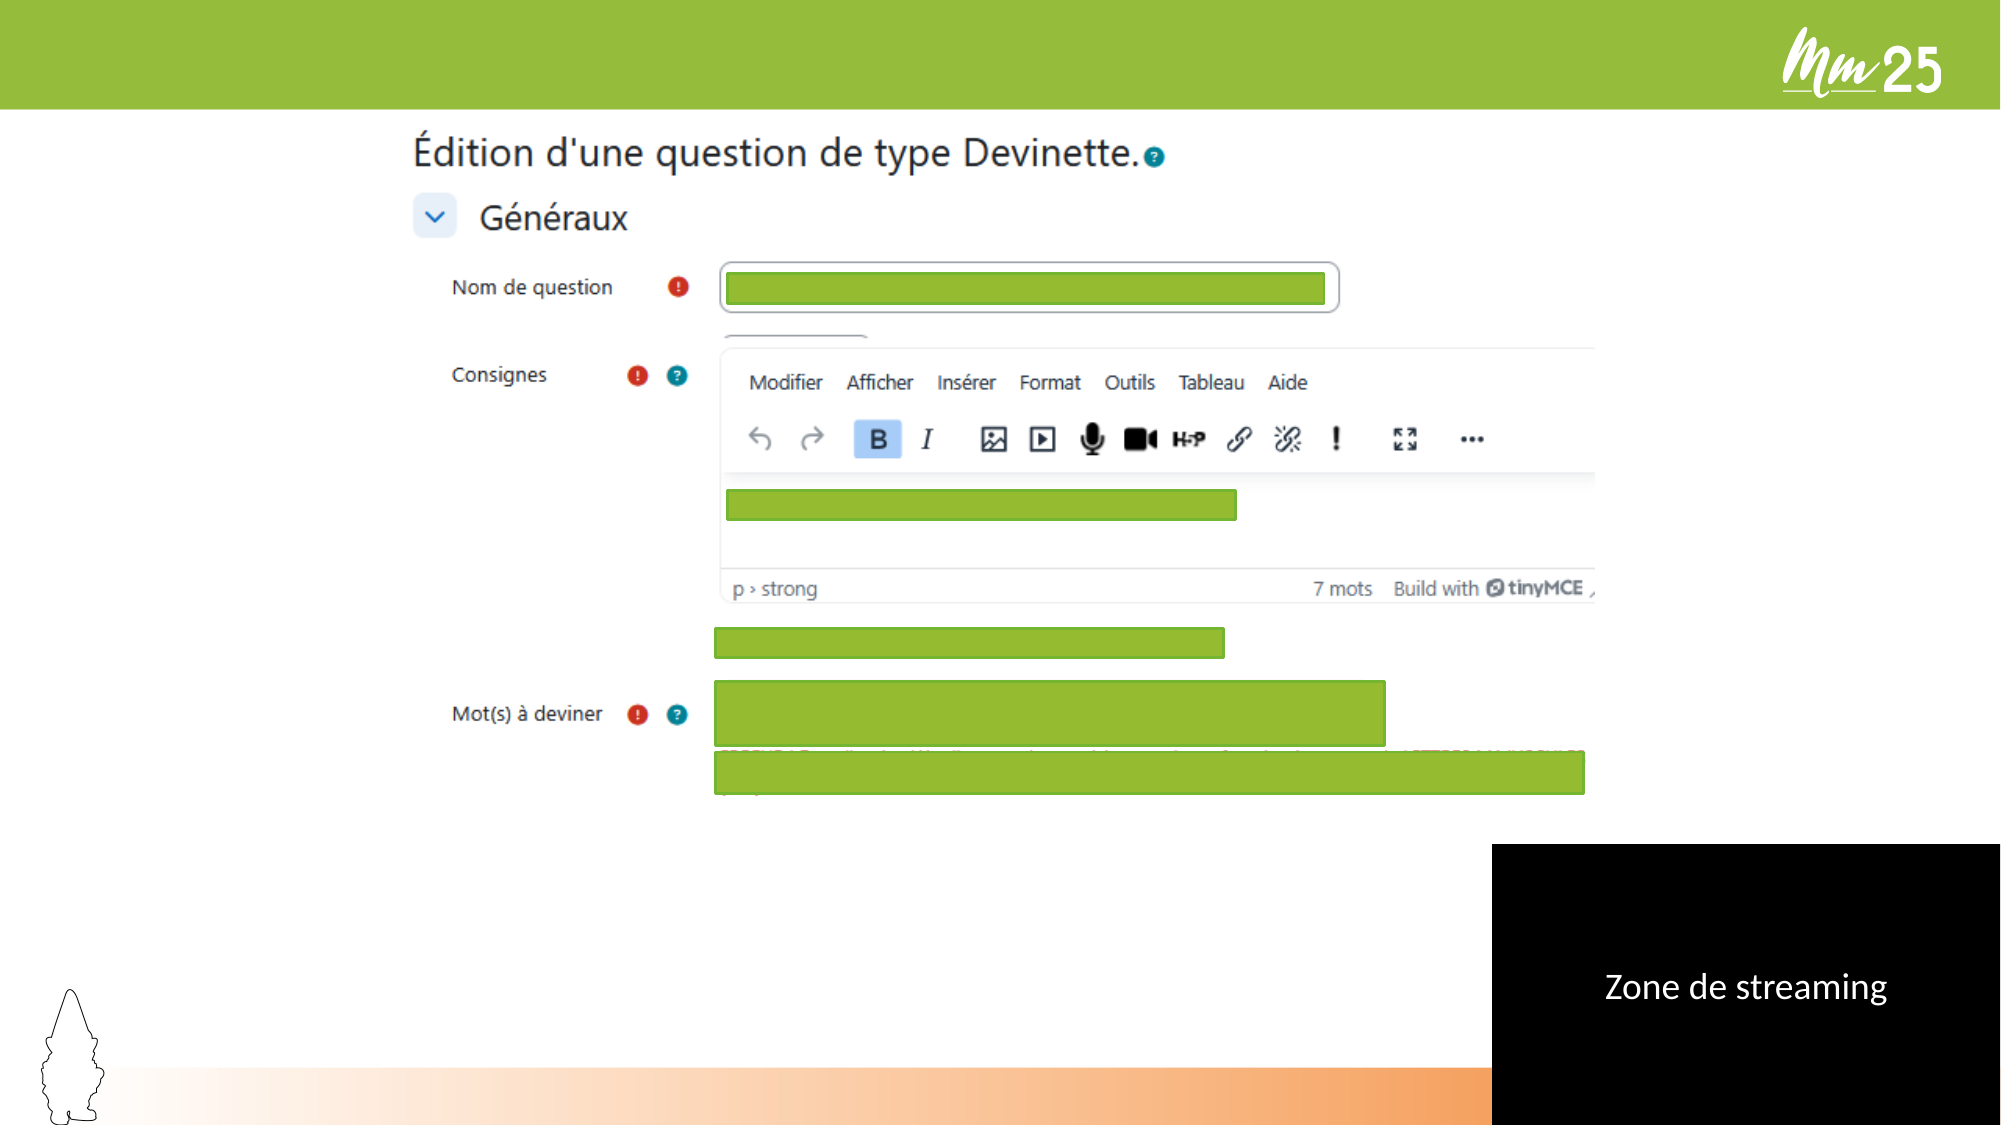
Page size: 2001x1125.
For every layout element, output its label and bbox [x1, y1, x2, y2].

text_box [727, 490, 1236, 520]
picture [0, 0, 2001, 1125]
text_box [715, 681, 1385, 746]
text_box [727, 273, 1325, 304]
text_box [715, 628, 1224, 658]
text_box [715, 752, 1584, 794]
